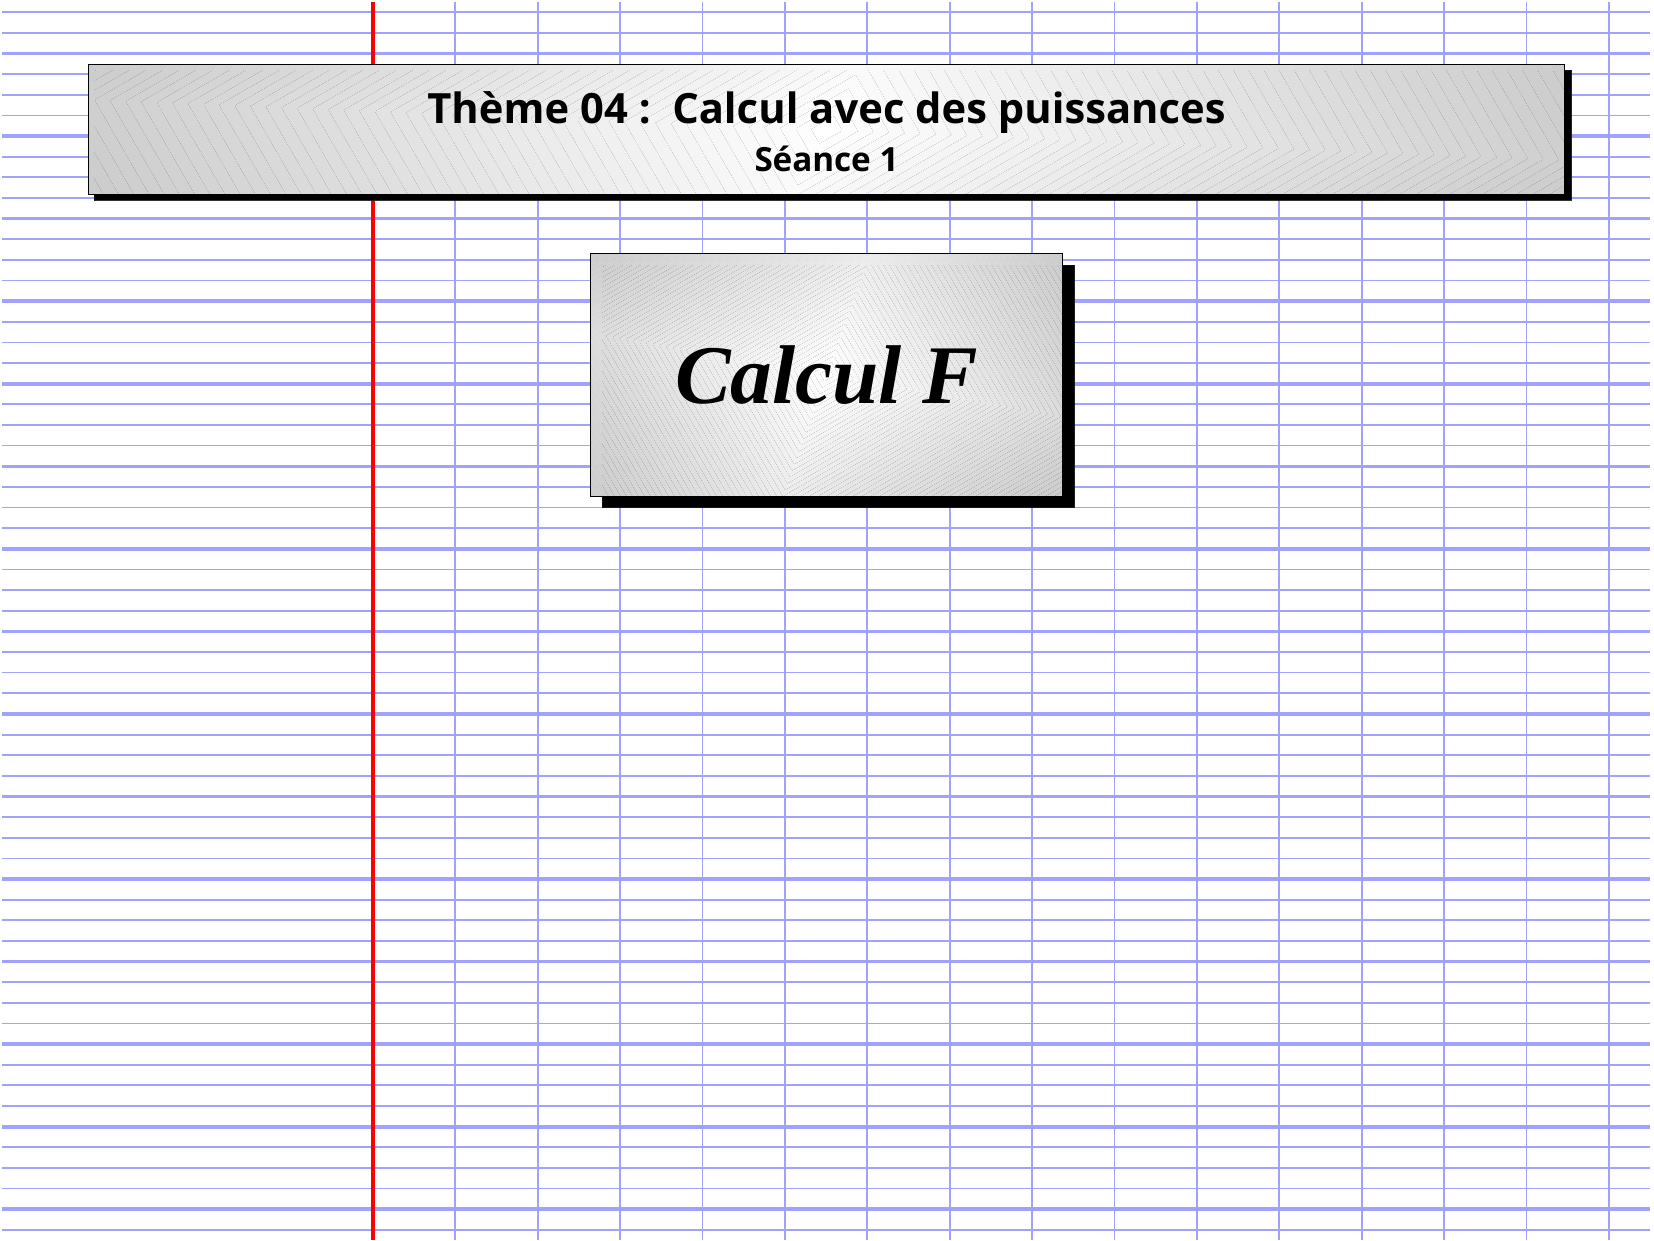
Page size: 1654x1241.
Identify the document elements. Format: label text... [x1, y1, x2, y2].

picture [0, 0, 1654, 1241]
text_box Calcul F [590, 253, 1063, 497]
text_box Thème 04 : Calcul avec des puissances Séance 1 [88, 64, 1565, 195]
